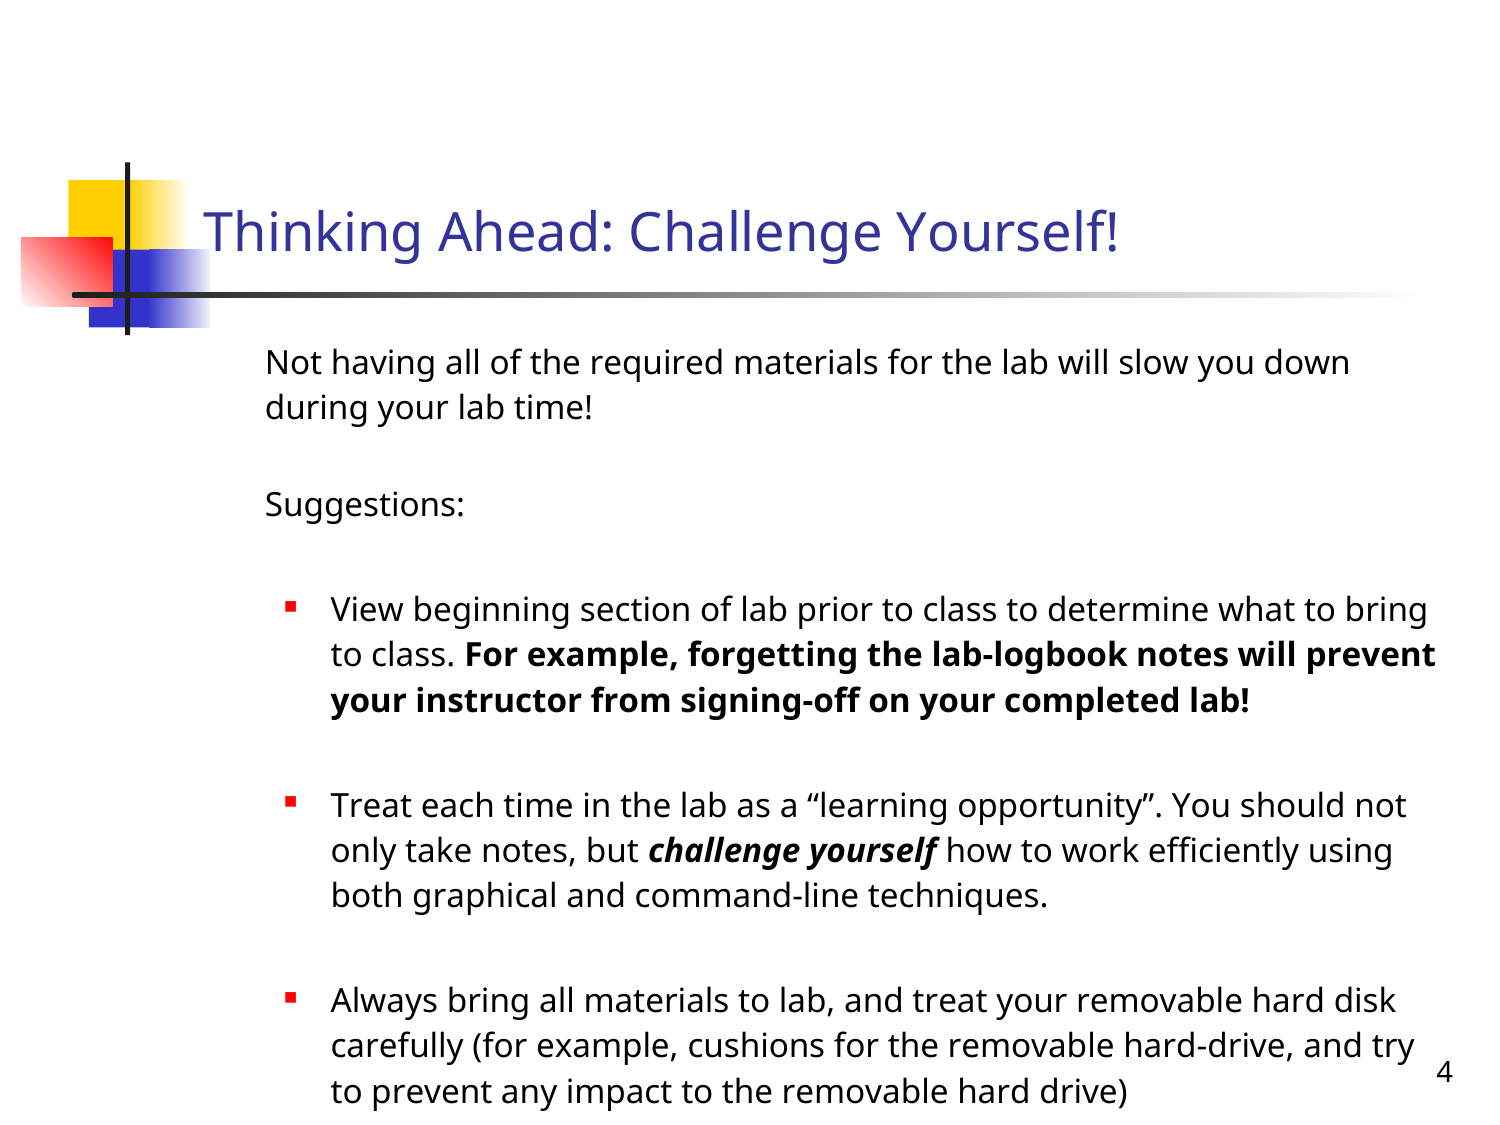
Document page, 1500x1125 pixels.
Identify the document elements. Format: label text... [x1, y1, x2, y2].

title Thinking Ahead: Challenge Yourself! [188, 35, 1468, 276]
list Not having all of the required materials for the lab will slow you down during your lab time! Suggestions: View beginning section of lab prior to class to determine what to bring to class. For example, forgetting the lab-logbook notes will prevent your instructor from signing-off on your completed lab! Treat each time in the lab as a “learning opportunity”. You should not only take notes, but challenge yourself how to work efficiently using both graphical and command-line techniques. Always bring all materials to lab, and treat your removable hard disk carefully (for example, cushions for the removable hard-drive, and try to prevent any impact to the removable hard drive) [193, 331, 1469, 1059]
